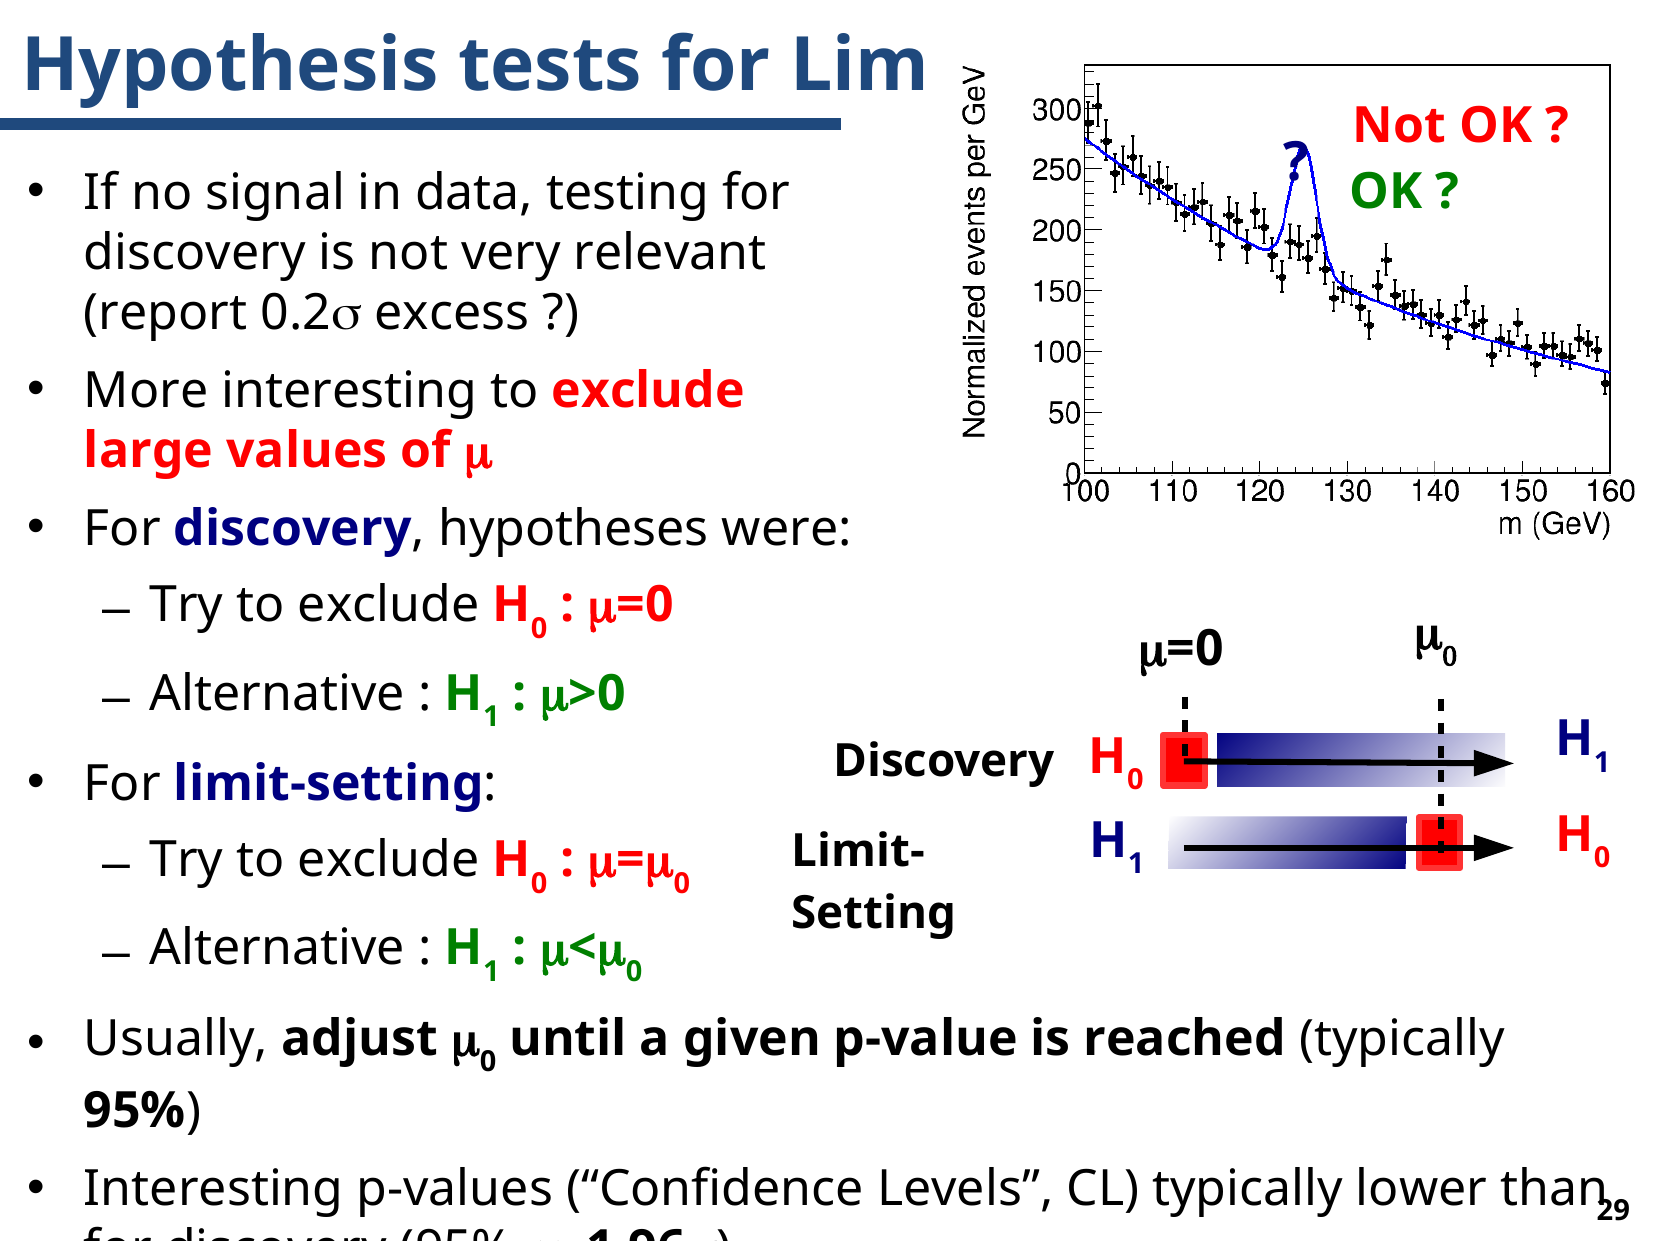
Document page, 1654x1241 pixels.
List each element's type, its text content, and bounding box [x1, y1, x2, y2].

picture [934, 7, 1641, 554]
text_box H0 [1074, 712, 1201, 815]
text_box m=0 [1123, 604, 1242, 697]
text_box [1201, 765, 1205, 786]
text_box Not OK ? [1338, 82, 1627, 175]
text_box ? [1268, 114, 1339, 214]
text_box H1 [1540, 694, 1645, 800]
text_box H0 [1540, 790, 1654, 893]
text_box [1418, 851, 1461, 868]
list If no signal in data, testing for discovery is not very relevant (report 0.2s excess ?) More interesting to exclude large values of m For discovery, hypotheses were: Try to exclude H0 : m=0 Alternative : H1 : m>0 For limit-setting: Try to exclude H0 : m=m0 Alternative : H1 : m<m0 Usually, adjust m0 until a given p-value is reached (typically 95%) Interesting p-values (“Confidence Levels”, CL) typically lower than for discovery (95% Û 1.96s) [12, 151, 1640, 871]
text_box [1217, 765, 1506, 787]
text_box [1418, 817, 1461, 845]
text_box Limit-Setting [776, 810, 1092, 896]
text_box [1201, 734, 1205, 758]
text_box H1 [1074, 796, 1180, 902]
title Hypothesis tests for Limits [6, 7, 1606, 113]
text_box m0 [1399, 606, 1510, 698]
text_box OK ? [1335, 175, 1486, 241]
text_box [1217, 733, 1506, 760]
text_box Discovery [818, 720, 1134, 806]
